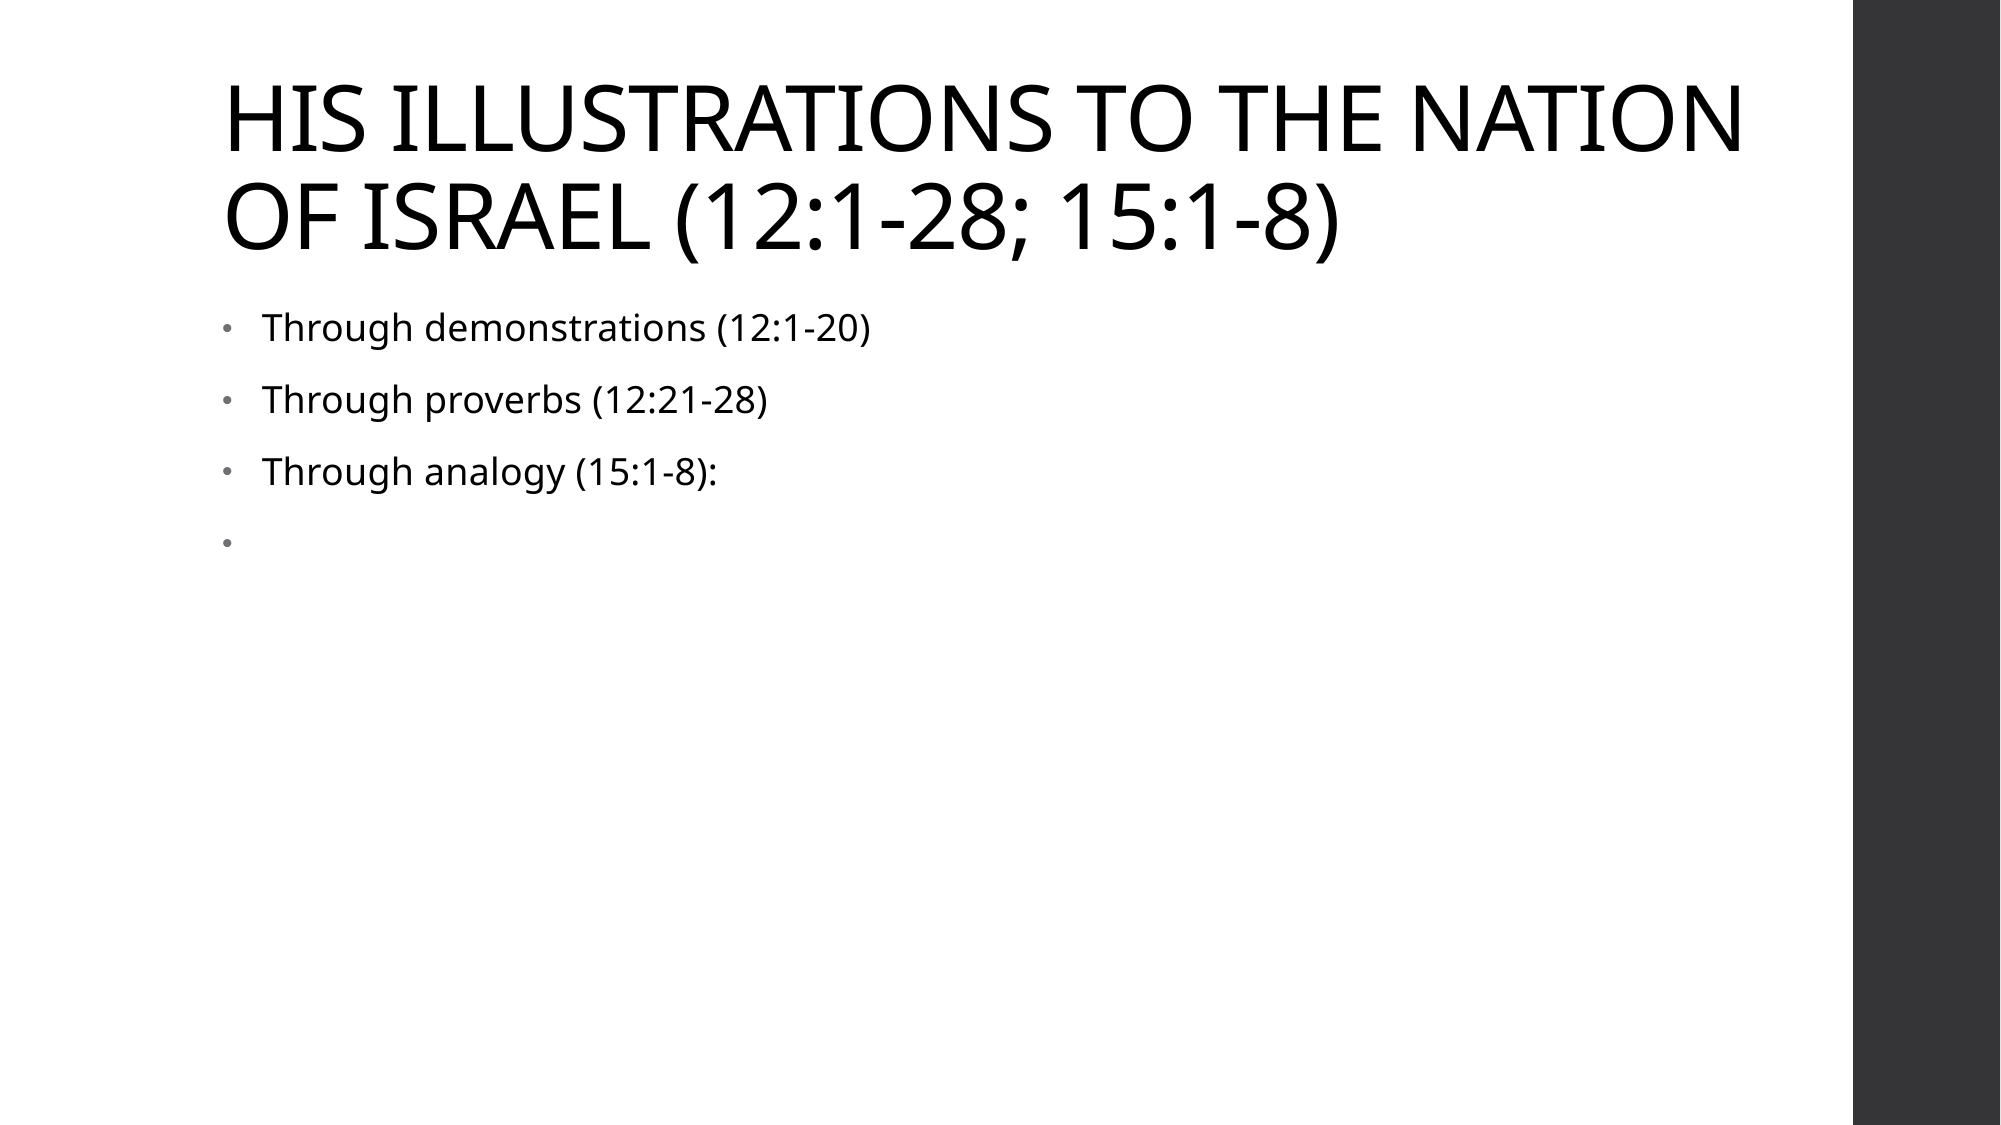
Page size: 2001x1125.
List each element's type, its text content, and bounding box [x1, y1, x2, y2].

title HIS ILLUSTRATIONS TO THE NATION OF ISRAEL (12:1-28; 15:1-8) [206, 60, 1797, 278]
list Through demonstrations (12:1-20) Through proverbs (12:21-28) Through analogy (15:1-8): [206, 299, 1617, 1014]
